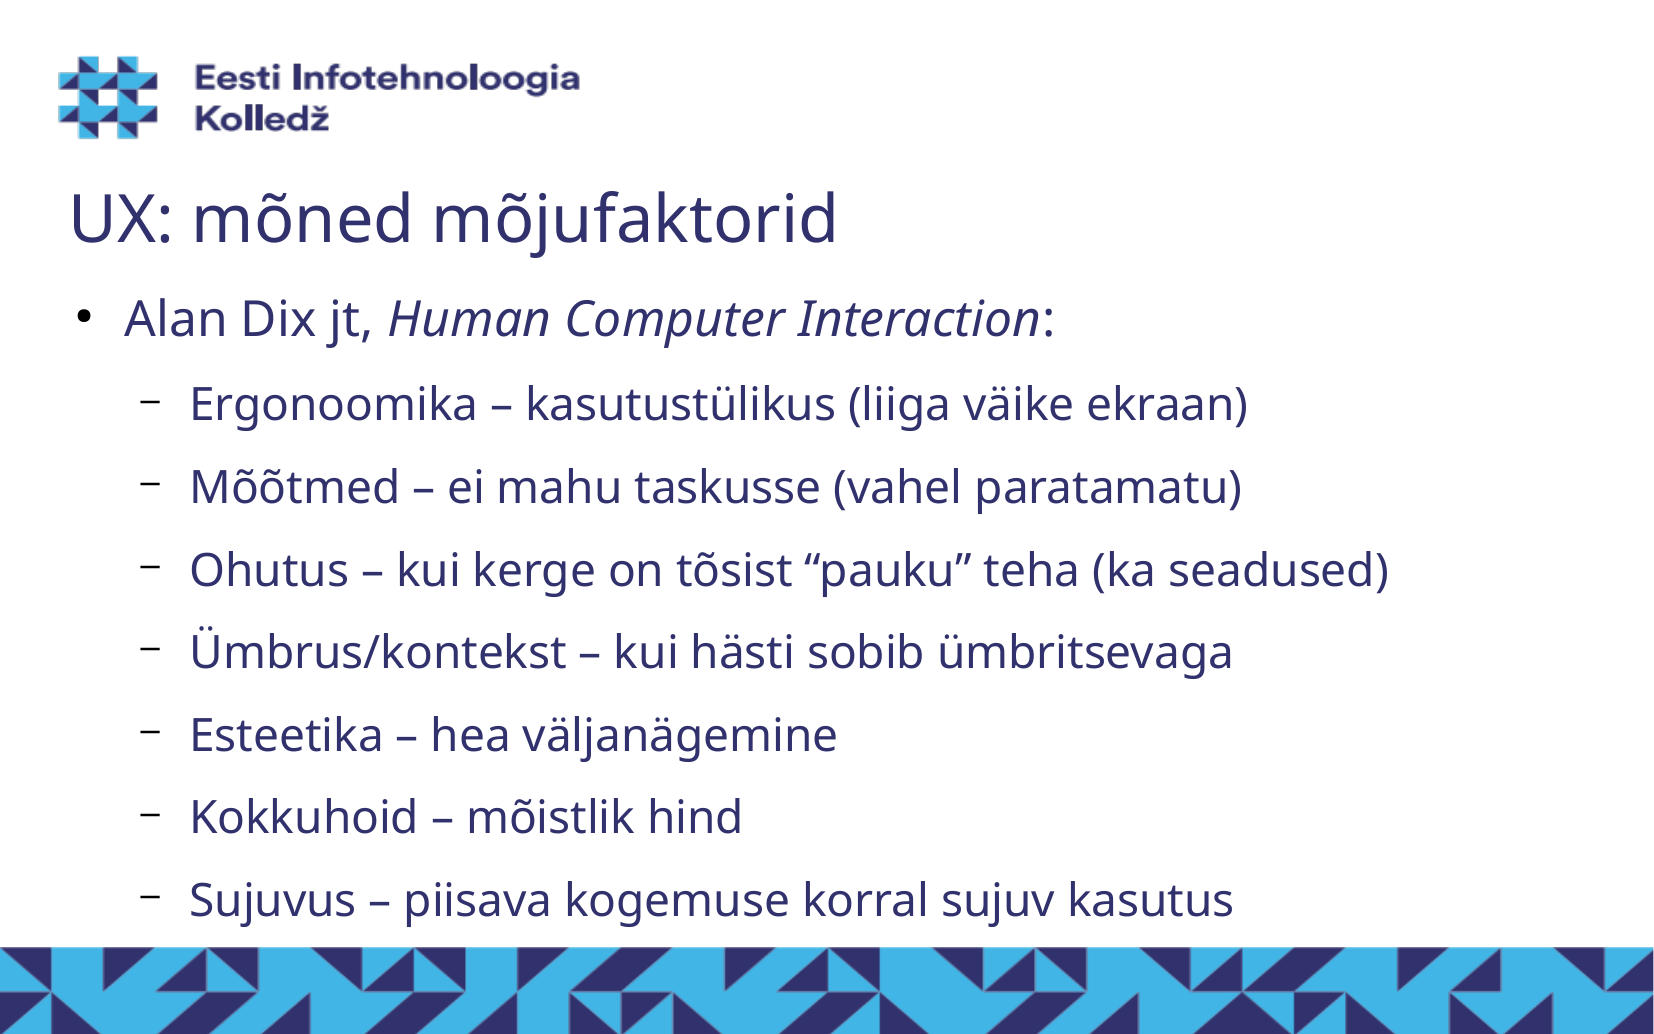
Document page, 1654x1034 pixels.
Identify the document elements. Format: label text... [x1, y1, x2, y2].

title UX: mõned mõjufaktorid [68, 147, 1536, 283]
list Alan Dix jt, Human Computer Interaction: Ergonoomika – kasutustülikus (liiga väike ekraan) Mõõtmed – ei mahu taskusse (vahel paratamatu) Ohutus – kui kerge on tõsist “pauku” teha (ka seadused) Ümbrus/kontekst – kui hästi sobib ümbritsevaga Esteetika – hea väljanägemine Kokkuhoid – mõistlik hind Sujuvus – piisava kogemuse korral sujuv kasutus [59, 283, 1595, 936]
